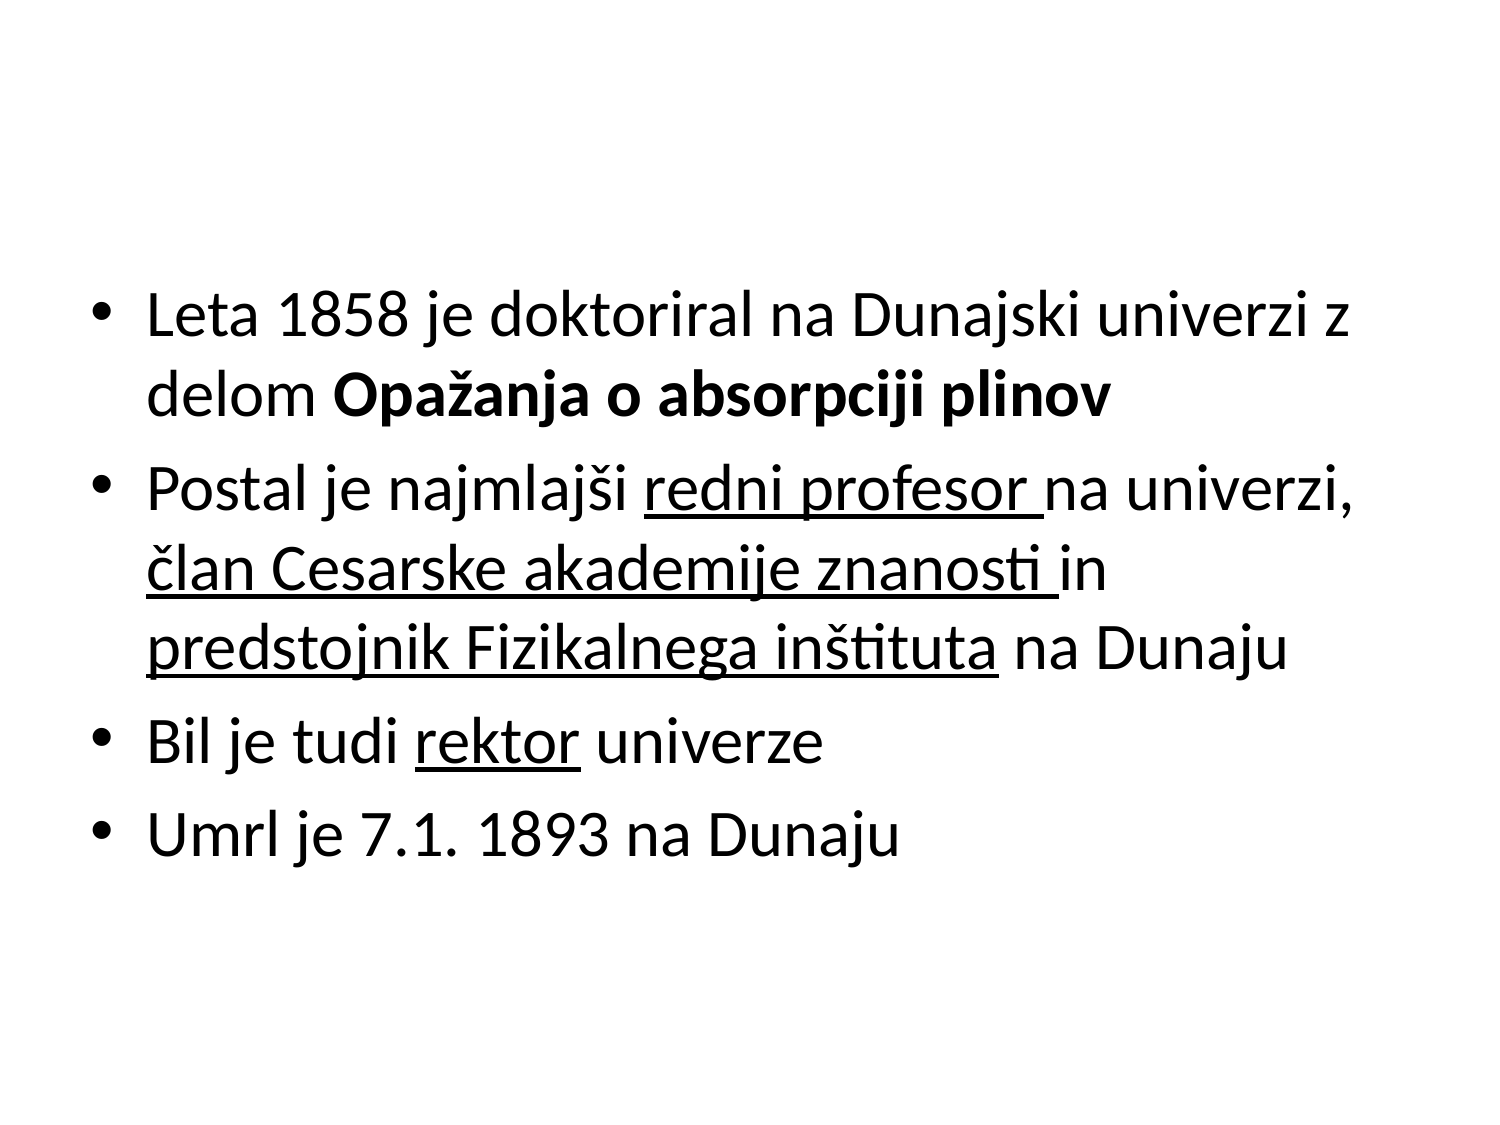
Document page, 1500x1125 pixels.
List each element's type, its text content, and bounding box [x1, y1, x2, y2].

list Leta 1858 je doktoriral na Dunajski univerzi z delom Opažanja o absorpciji plinov Postal je najmlajši redni profesor na univerzi, član Cesarske akademije znanosti in predstojnik Fizikalnega inštituta na Dunaju Bil je tudi rektor univerze Umrl je 7.1. 1893 na Dunaju [75, 262, 1425, 1005]
